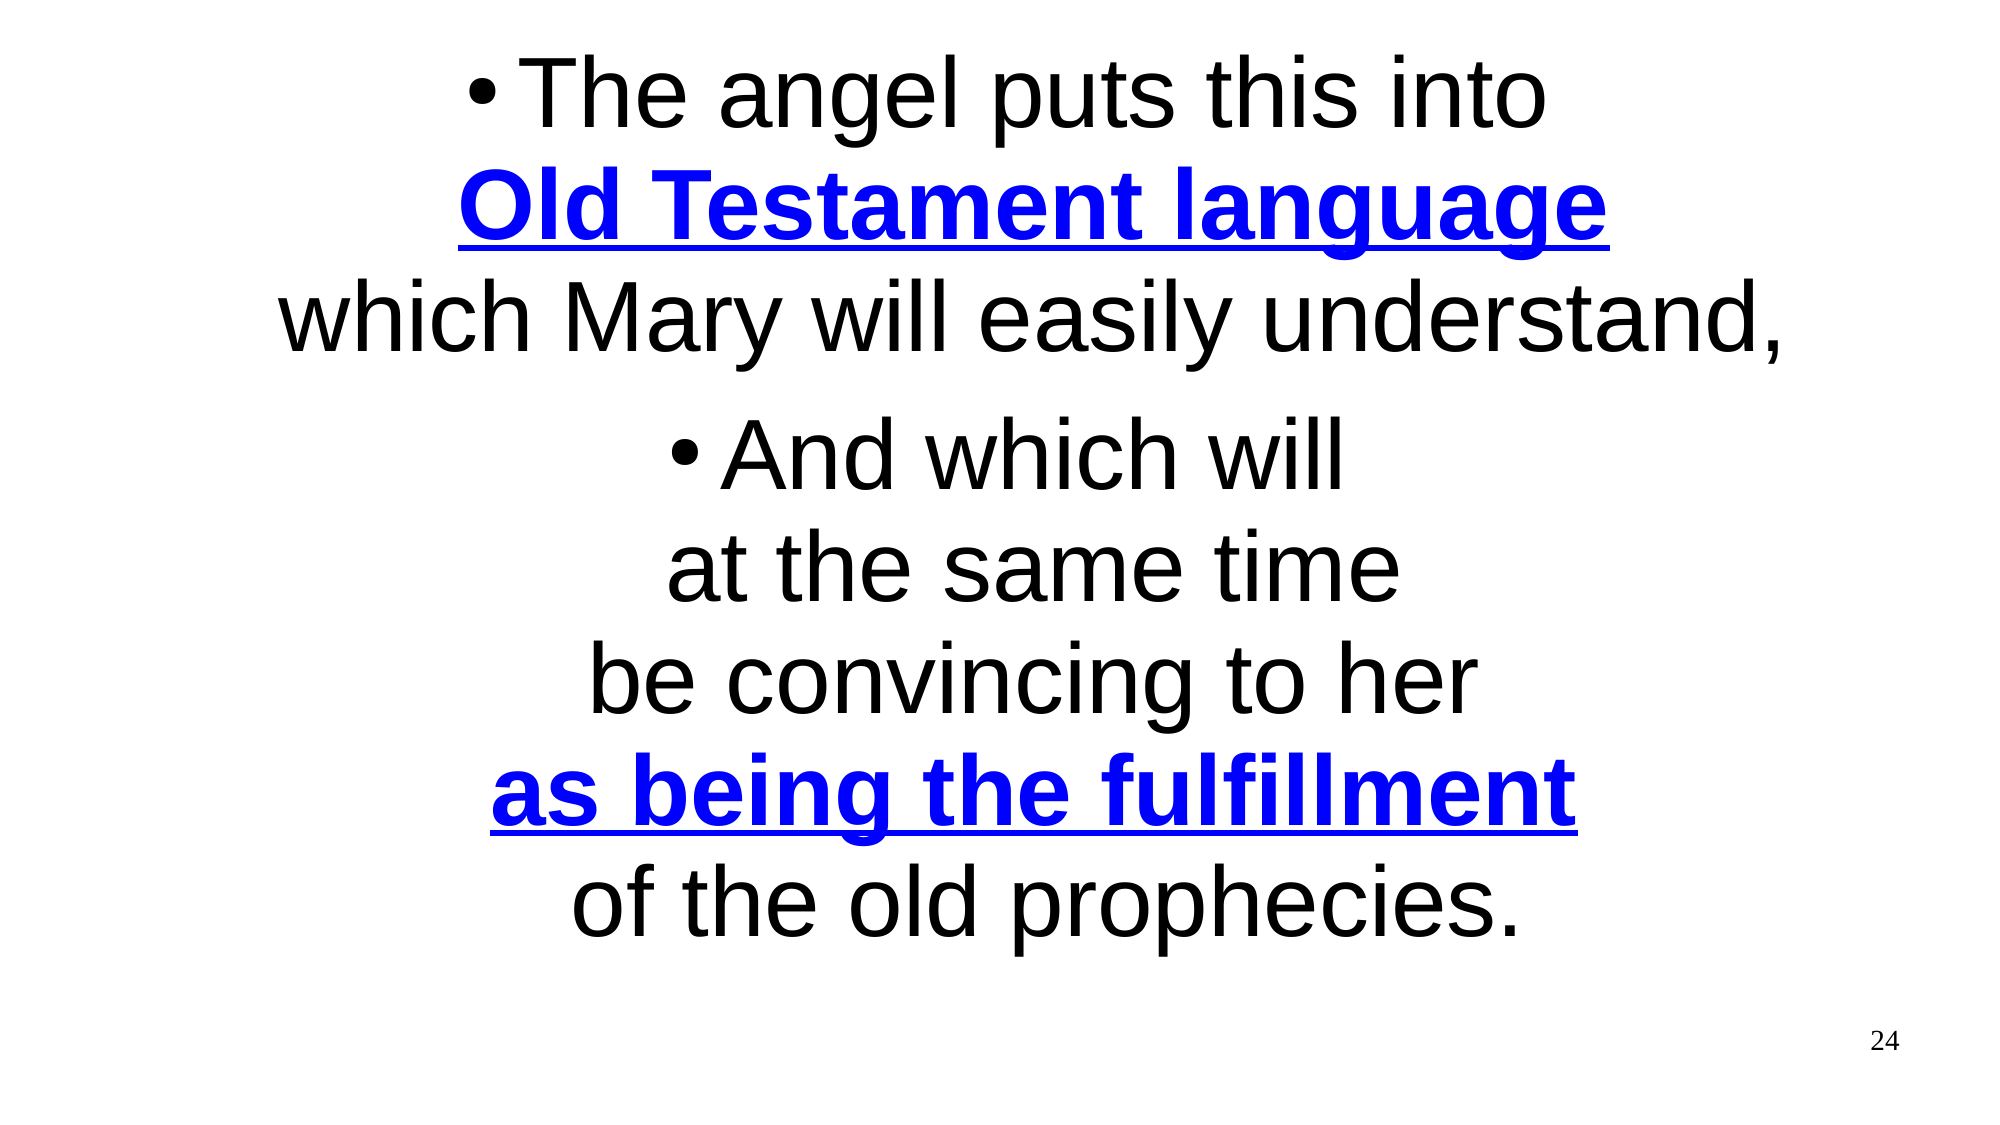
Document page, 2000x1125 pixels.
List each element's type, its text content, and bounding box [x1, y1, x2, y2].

list The angel puts this into Old Testament language which Mary will easily understand, And which will at the same time be convincing to her as being the fulfillment of the old prophecies. [37, 37, 1988, 1088]
